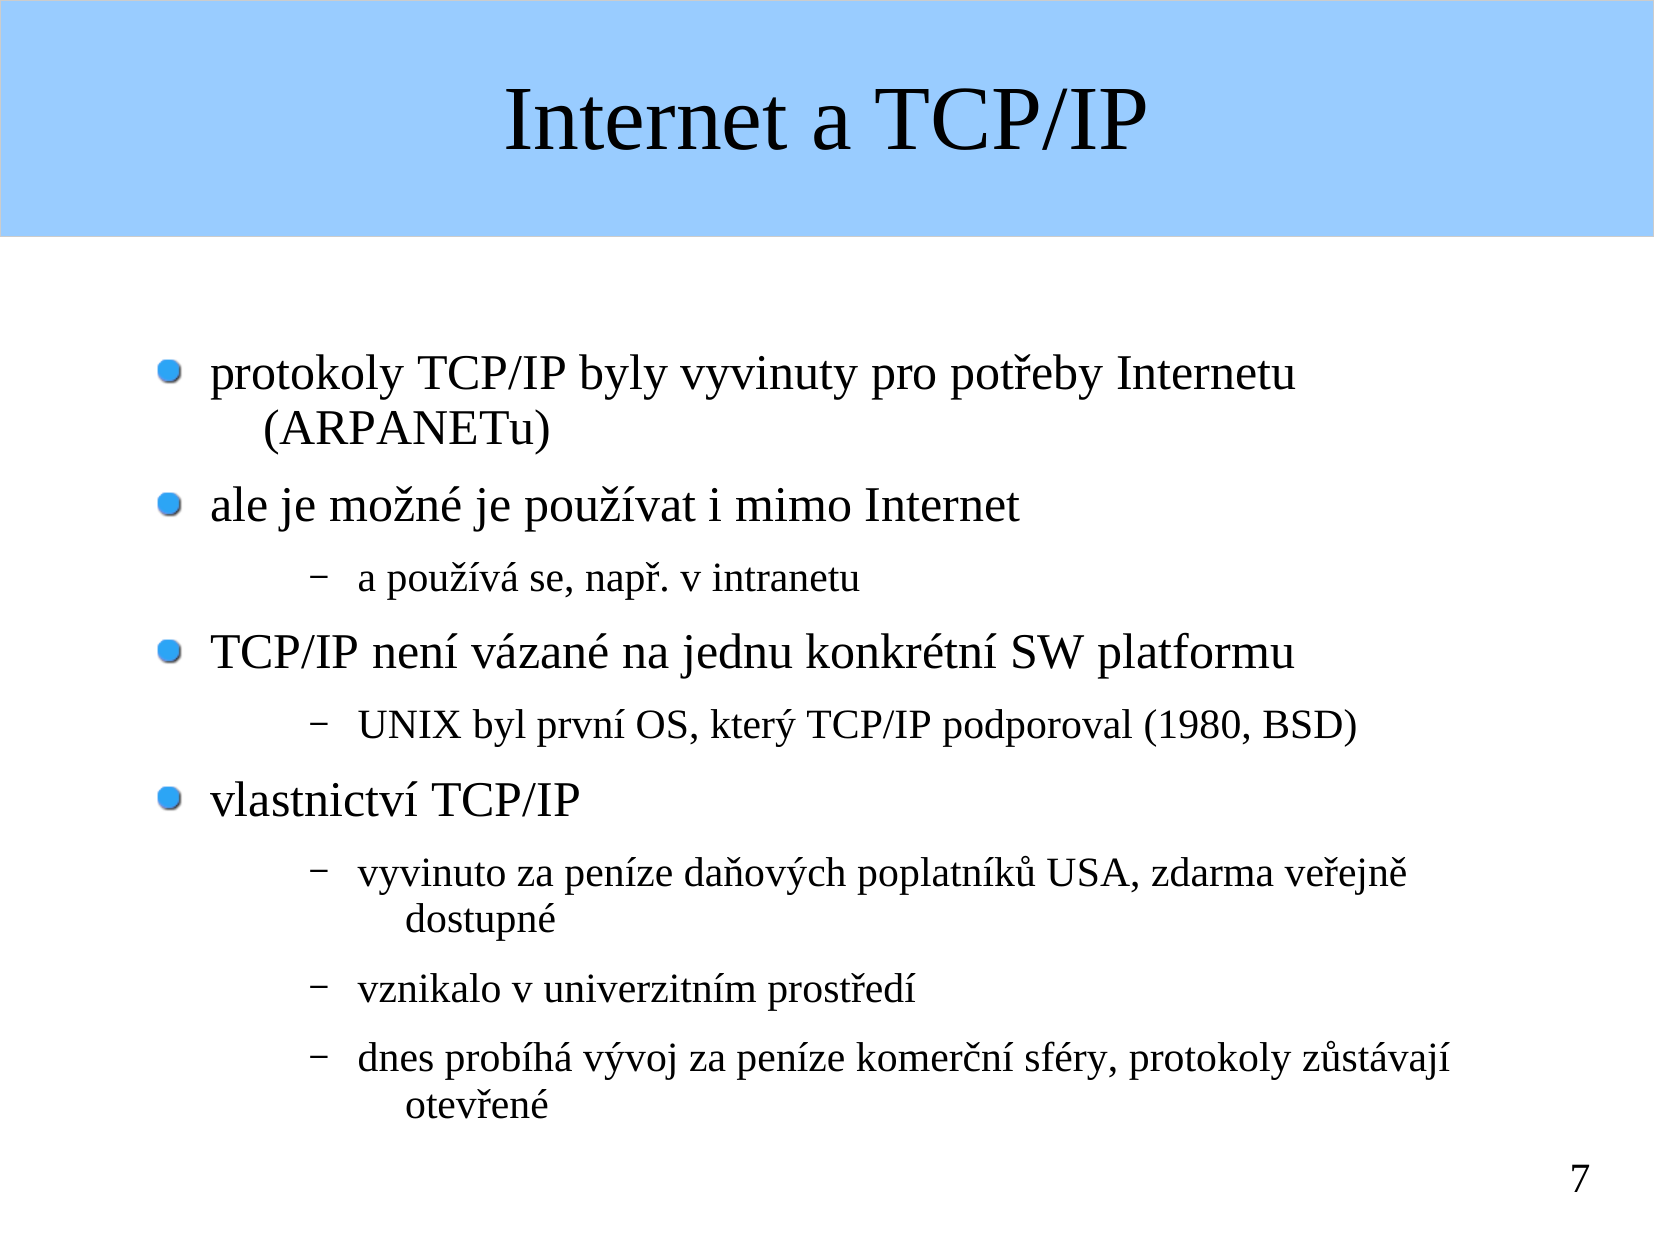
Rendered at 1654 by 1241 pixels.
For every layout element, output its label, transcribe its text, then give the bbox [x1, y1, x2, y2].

title Internet a TCP/IP [0, 0, 1654, 237]
list protokoly TCP/IP byly vyvinuty pro potřeby Internetu (ARPANETu) ale je možné je používat i mimo Internet a používá se, např. v intranetu TCP/IP není vázané na jednu konkrétní SW platformu UNIX byl první OS, který TCP/IP podporoval (1980, BSD) vlastnictví TCP/IP vyvinuto za peníze daňových poplatníků USA, zdarma veřejně dostupné vznikalo v univerzitním prostředí dnes probíhá vývoj za peníze komerční sféry, protokoly zůstávají otevřené [121, 344, 1534, 1152]
